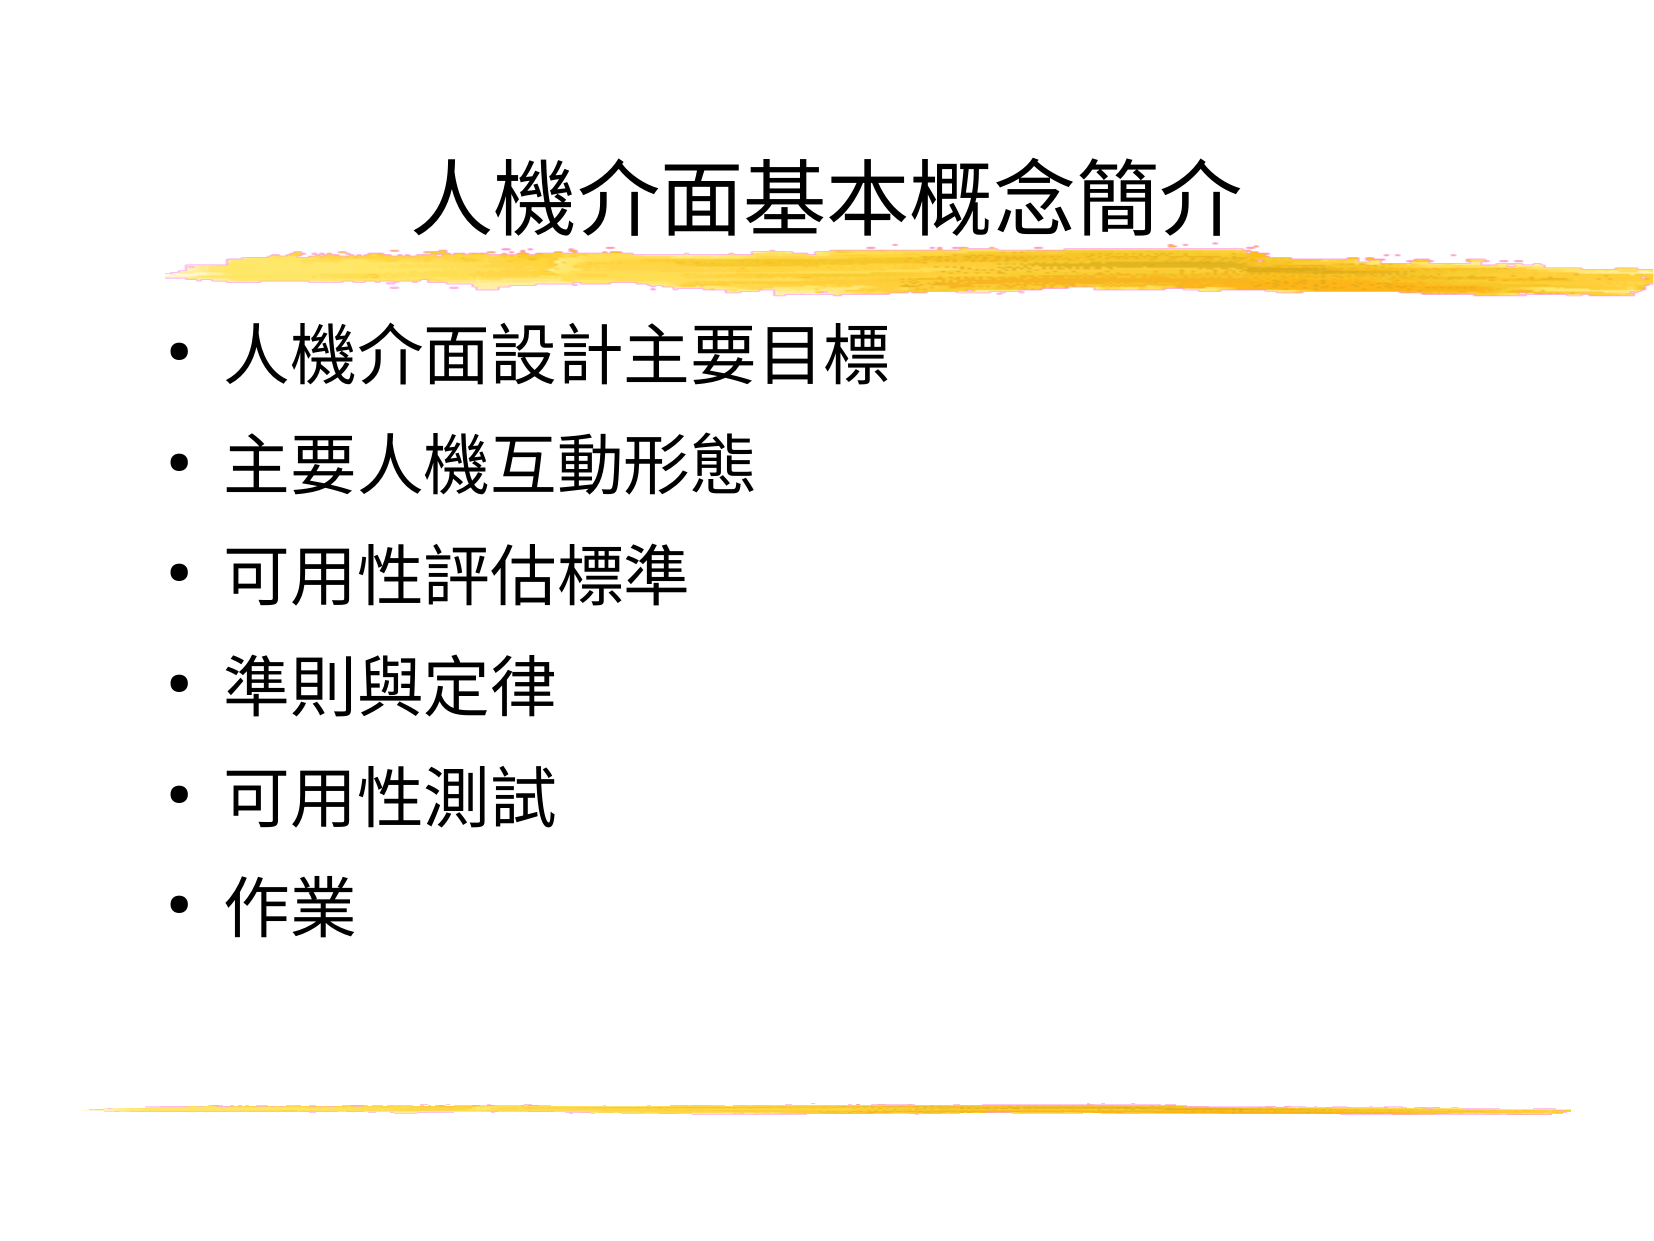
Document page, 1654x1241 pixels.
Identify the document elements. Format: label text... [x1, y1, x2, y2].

title 人機介面基本概念簡介 [124, 55, 1530, 262]
picture [82, 1102, 152, 1117]
list 人機介面設計主要目標 主要人機互動形態 可用性評估標準 準則與定律 可用性測試 作業 [152, 294, 1598, 1187]
picture [165, 237, 1654, 308]
